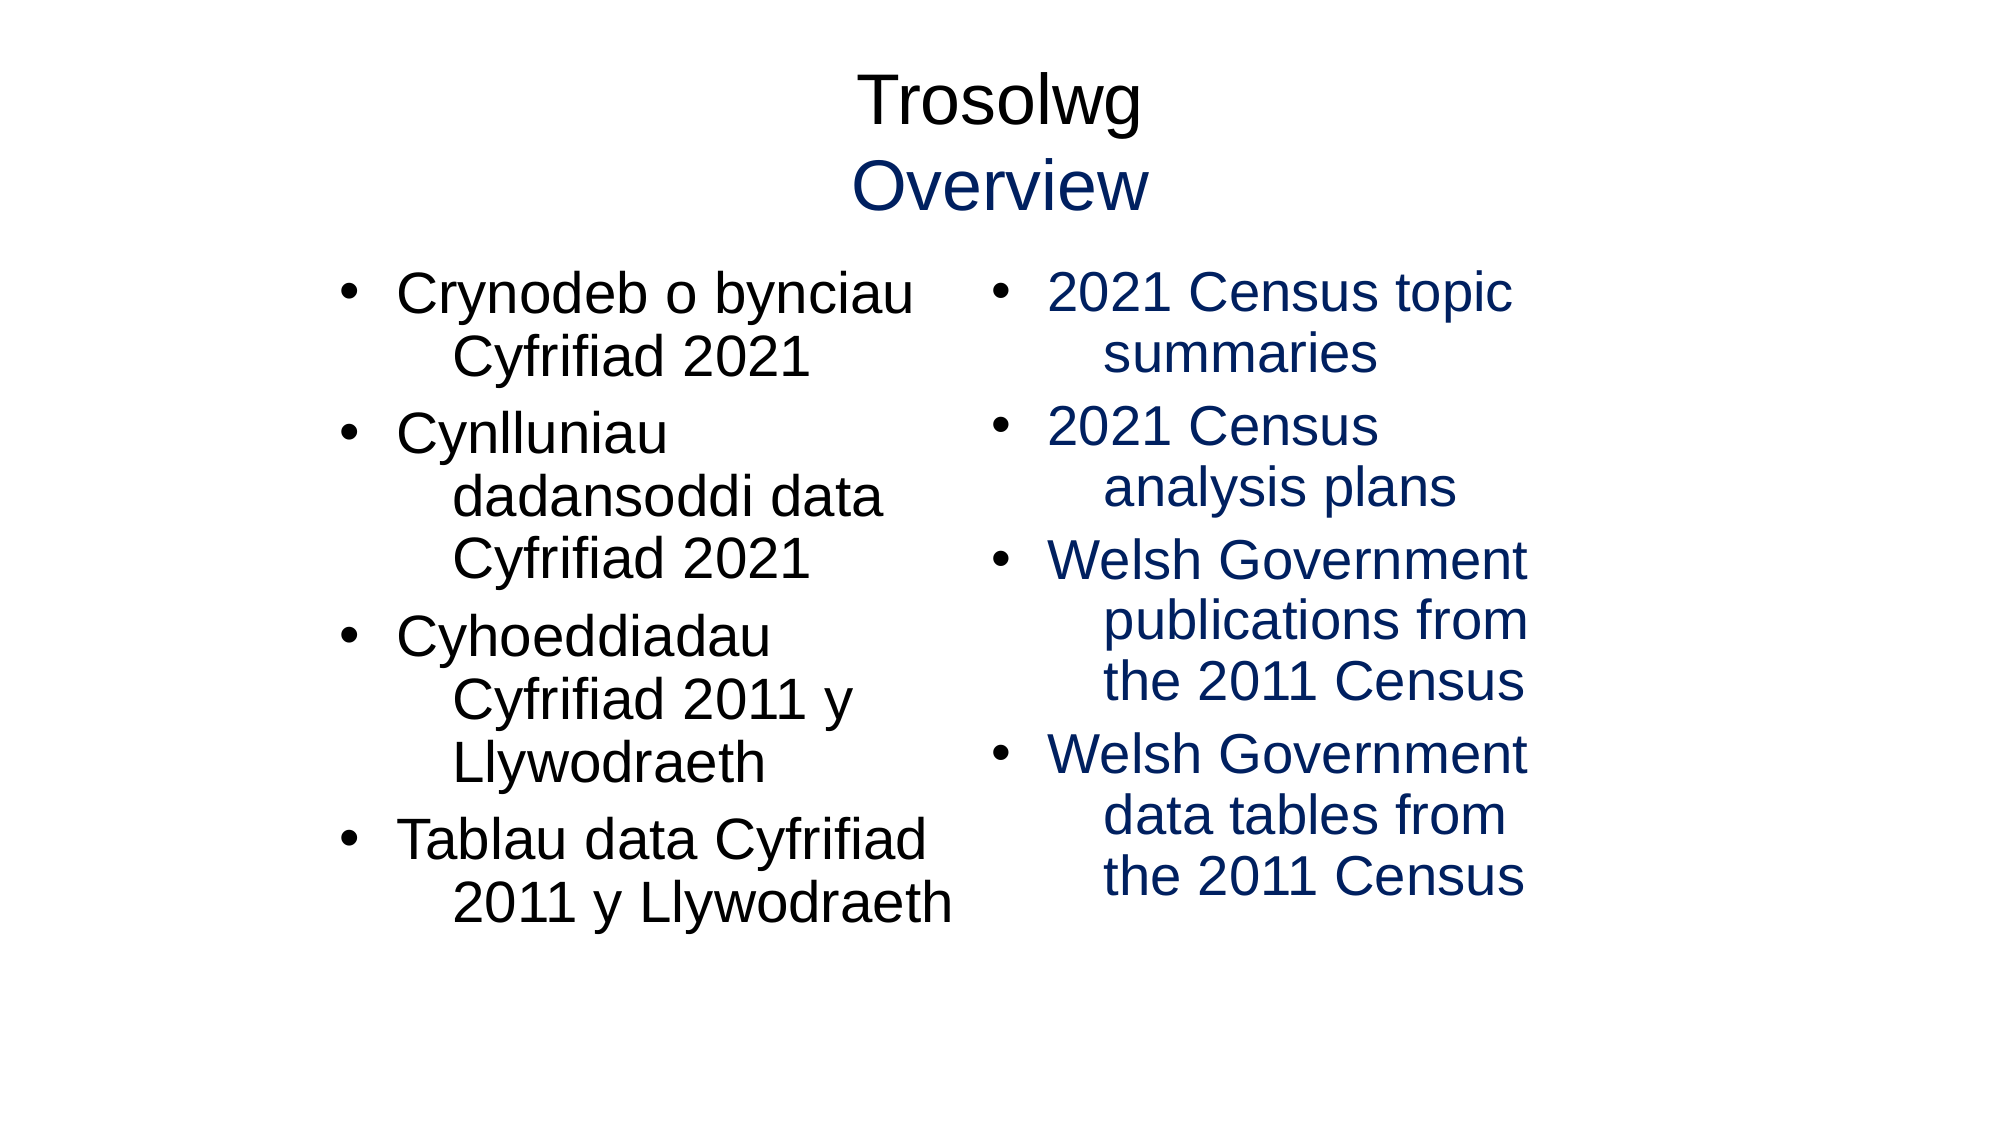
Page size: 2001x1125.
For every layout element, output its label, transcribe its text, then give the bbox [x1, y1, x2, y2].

text_box 2021 Census topic summaries 2021 Census analysis plans Welsh Government publications from the 2011 Census Welsh Government data tables from the 2011 Census [977, 255, 1568, 998]
title Trosolwg Overview [99, 45, 1900, 233]
list Crynodeb o bynciau Cyfrifiad 2021 Cynlluniau dadansoddi data Cyfrifiad 2021 Cyhoeddiadau Cyfrifiad 2011 y Llywodraeth Tablau data Cyfrifiad 2011 y Llywodraeth [324, 255, 977, 998]
